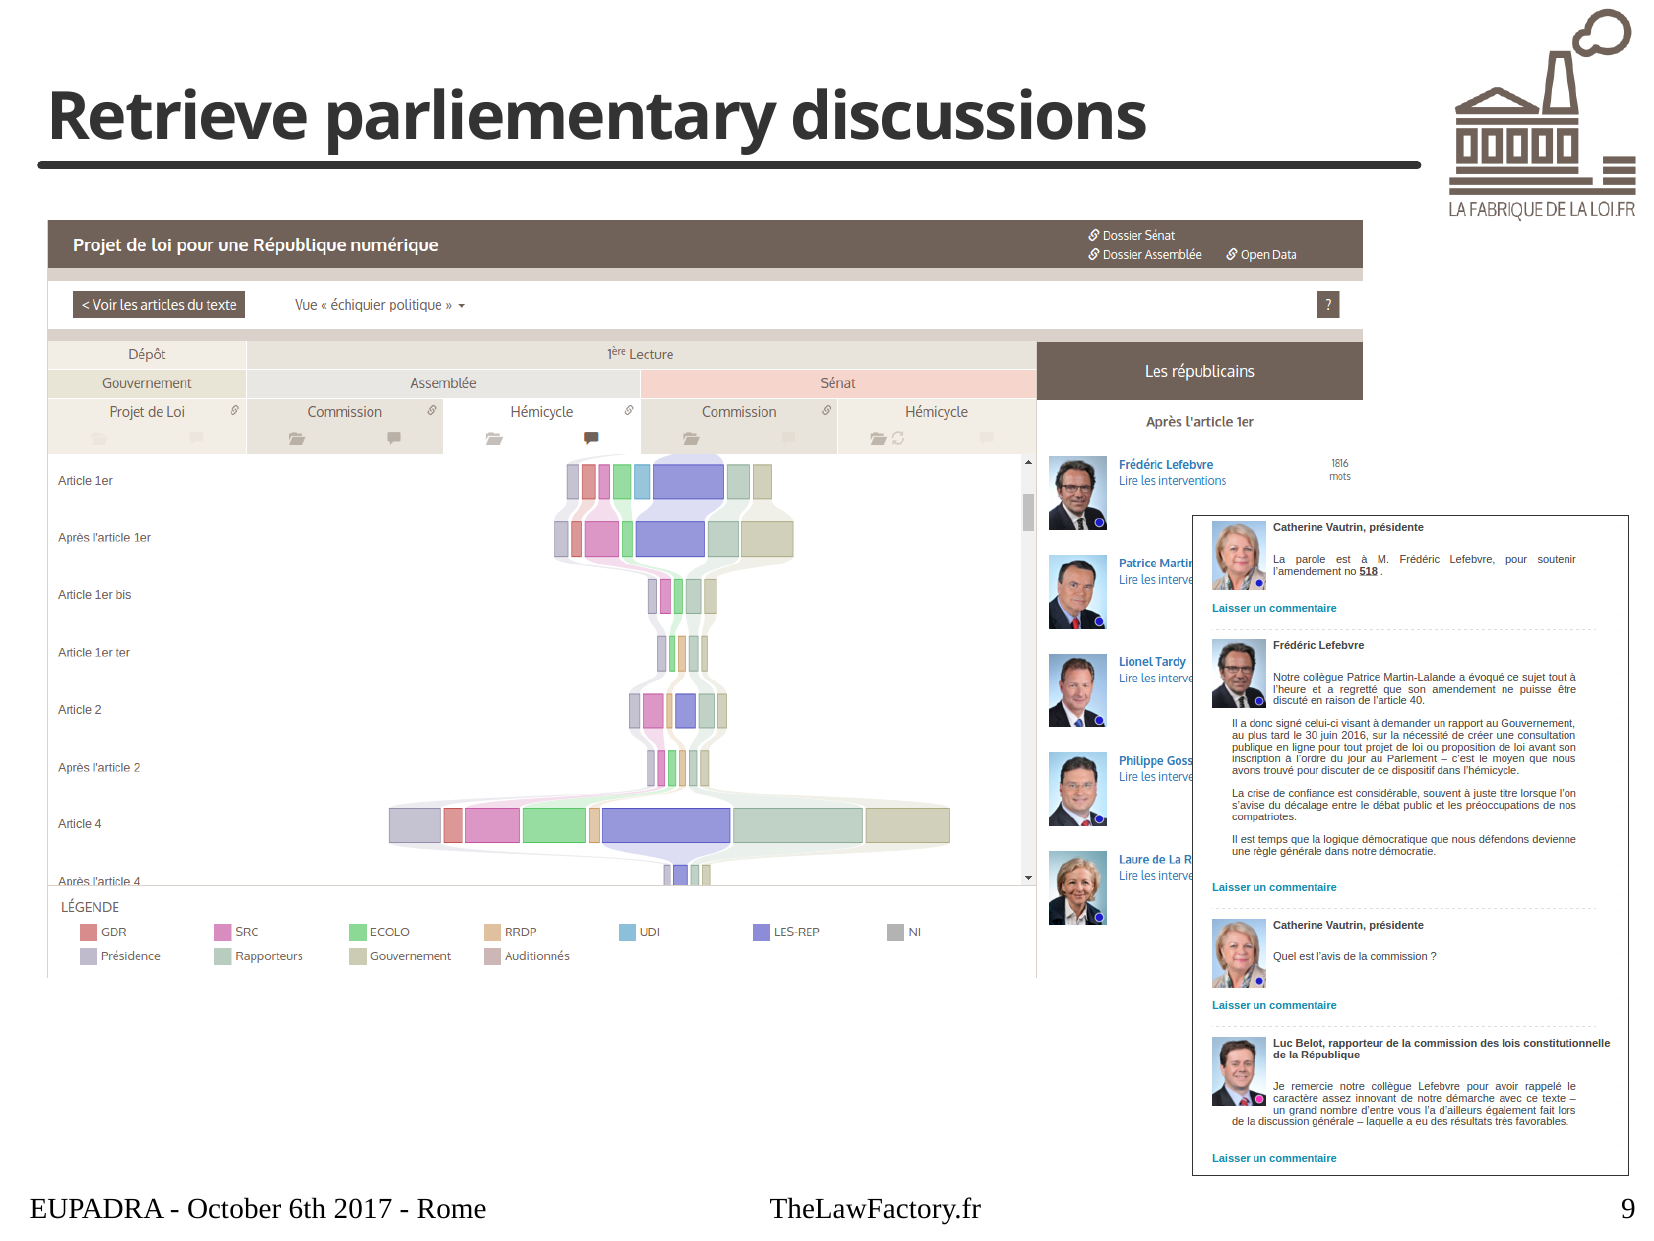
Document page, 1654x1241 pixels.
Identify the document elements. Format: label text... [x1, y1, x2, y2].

picture [47, 220, 1629, 1176]
title Retrieve parliementary discussions [29, 37, 1518, 189]
picture [1429, 0, 1654, 225]
